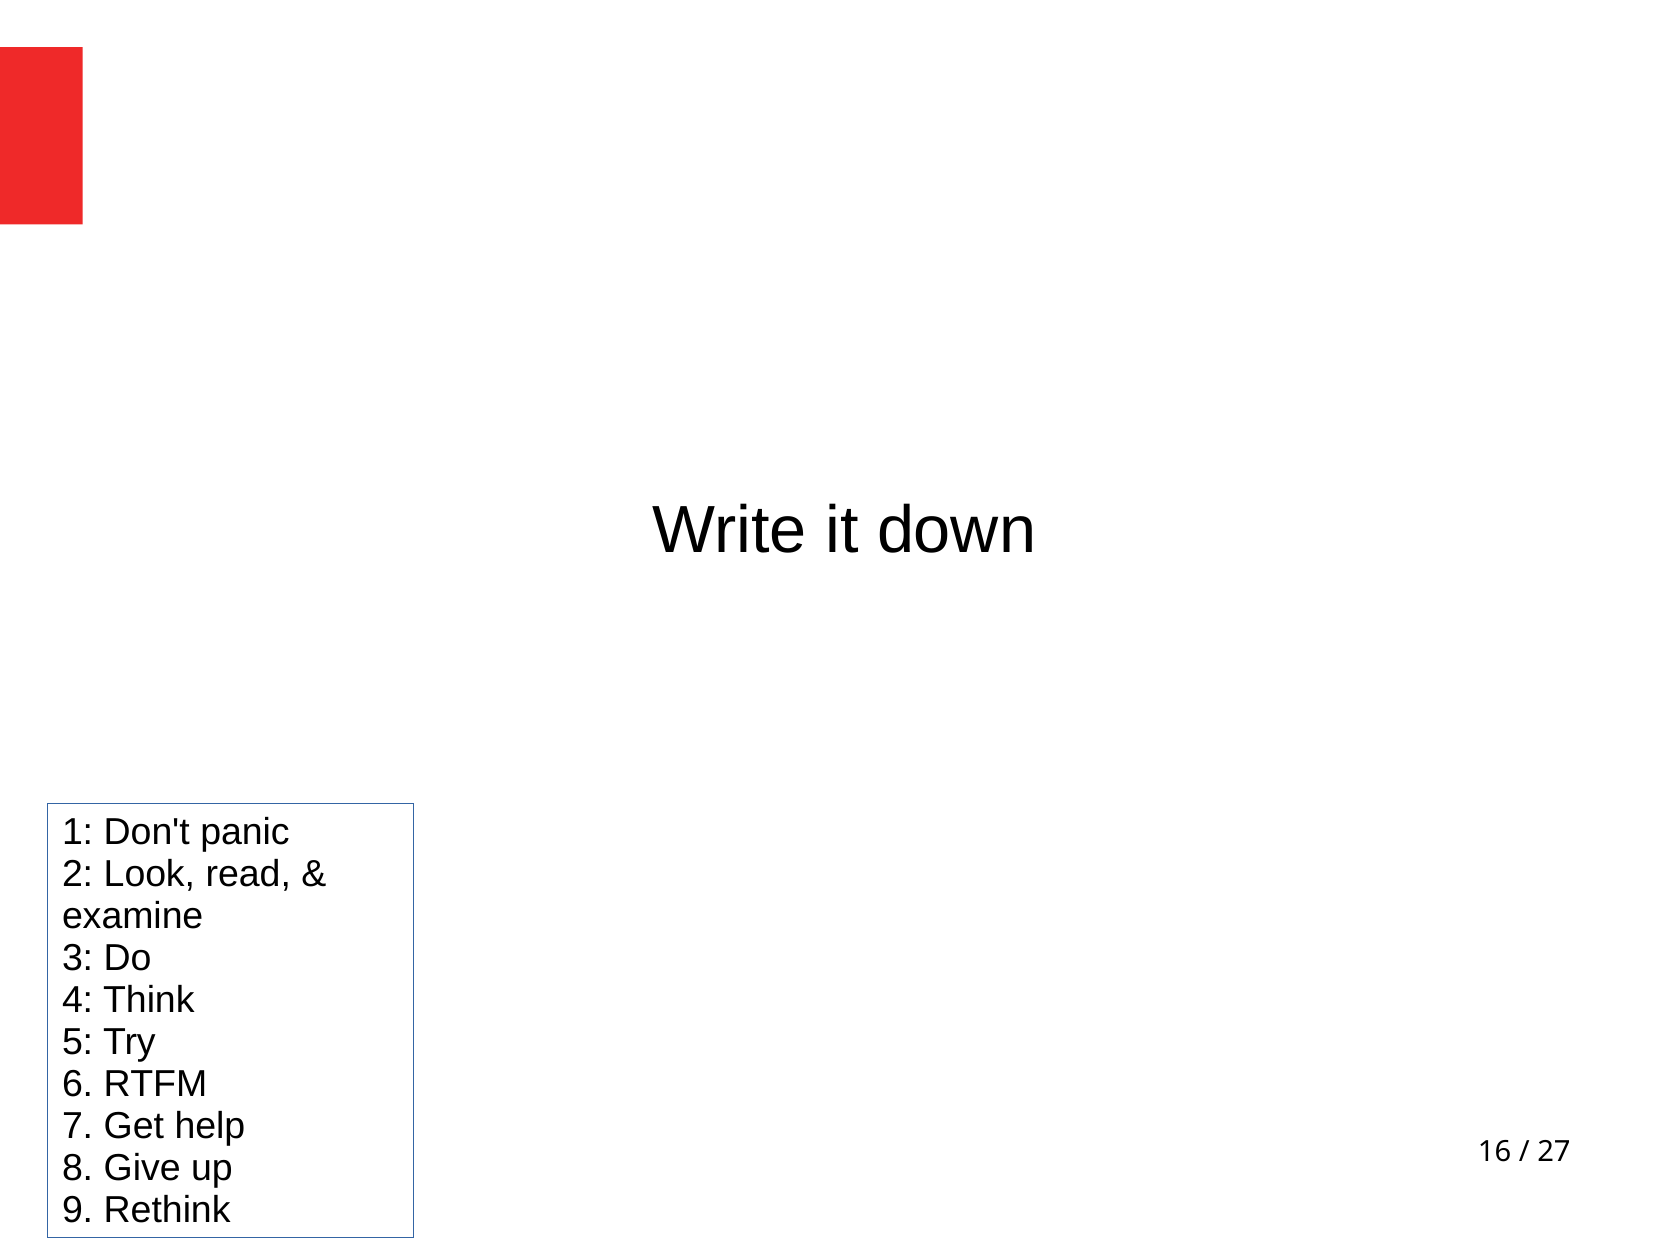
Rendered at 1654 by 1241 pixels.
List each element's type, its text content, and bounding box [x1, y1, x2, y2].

text_box 1: Don't panic 2: Look, read, & examine 3: Do 4: Think 5: Try 6. RTFM 7. Get help 8. Give up 9. Rethink [47, 803, 414, 1238]
subtitle Write it down [118, 49, 1571, 1010]
